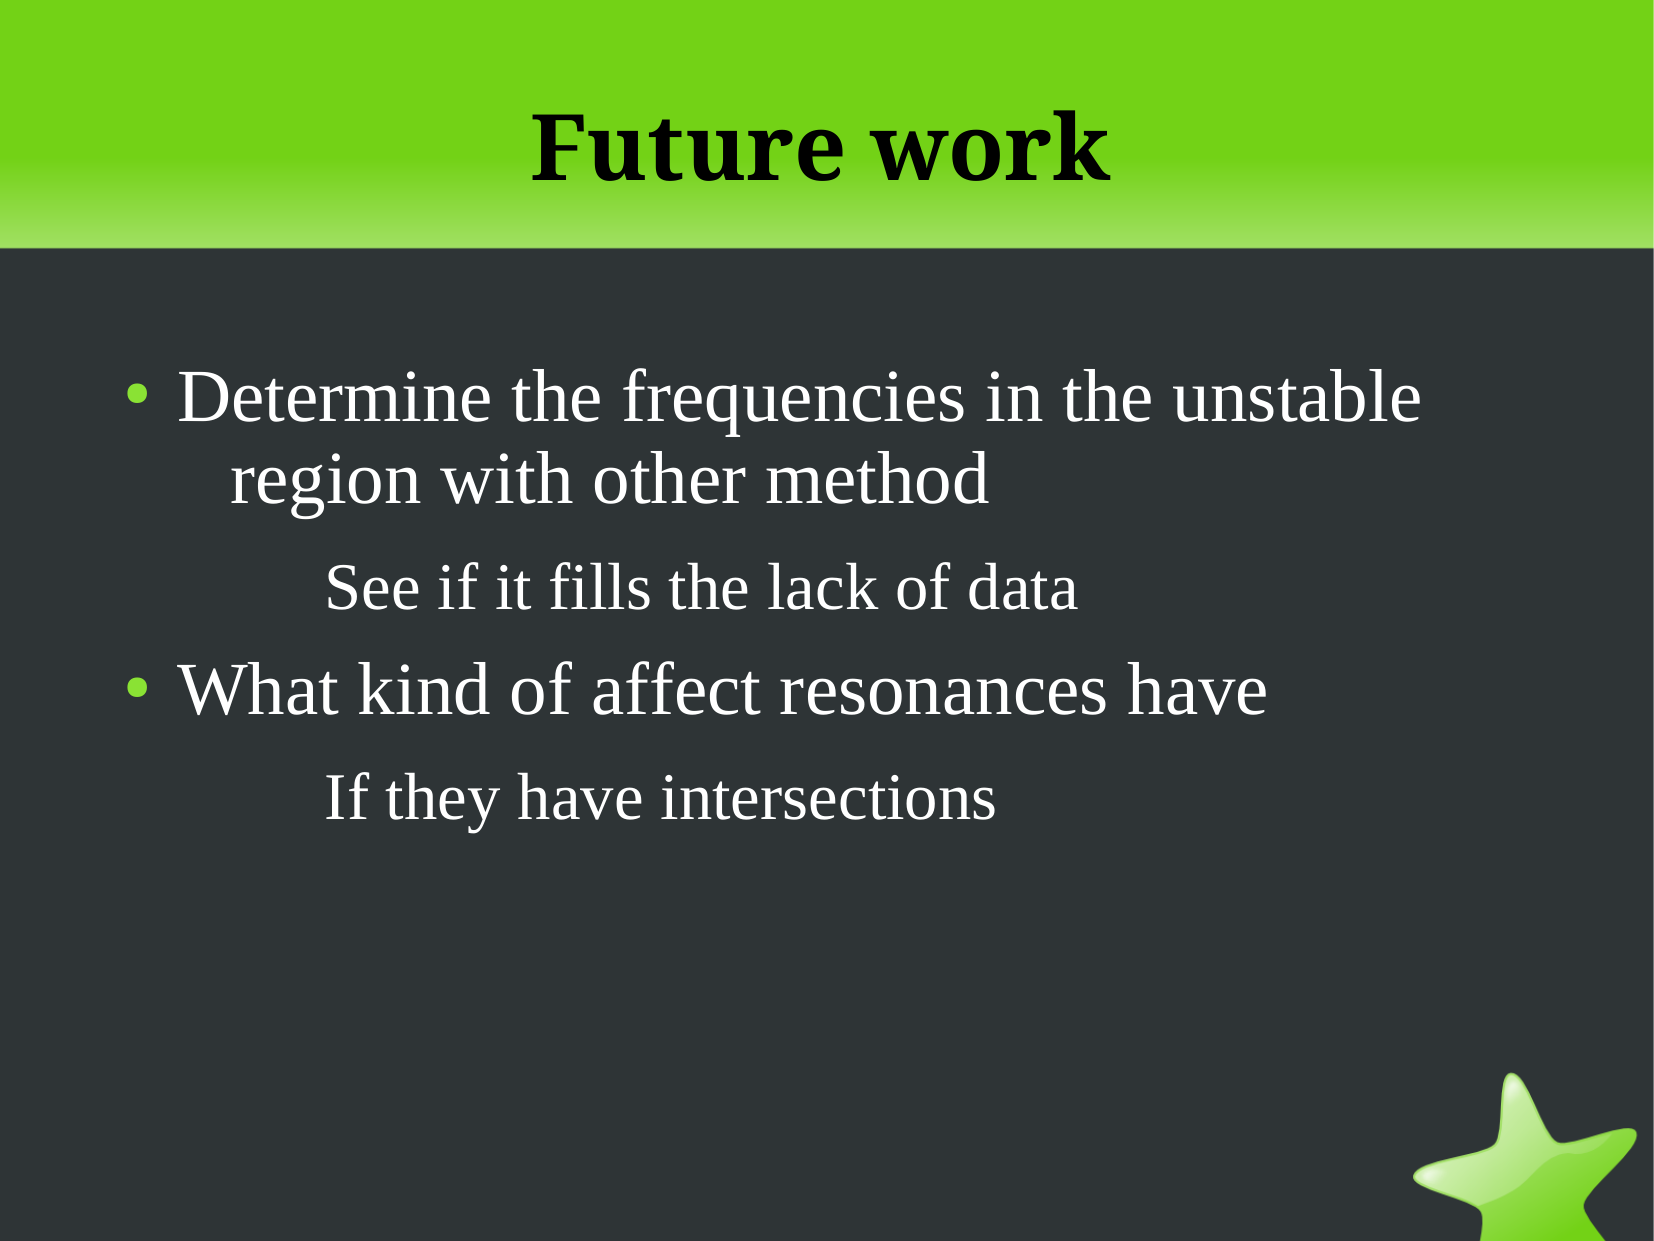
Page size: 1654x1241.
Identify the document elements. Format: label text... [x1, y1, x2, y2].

picture [0, 0, 1654, 1241]
title Future work [76, 41, 1565, 249]
list Determine the frequencies in the unstable region with other method See if it fills the lack of data What kind of affect resonances have If they have intersections [88, 354, 1577, 975]
